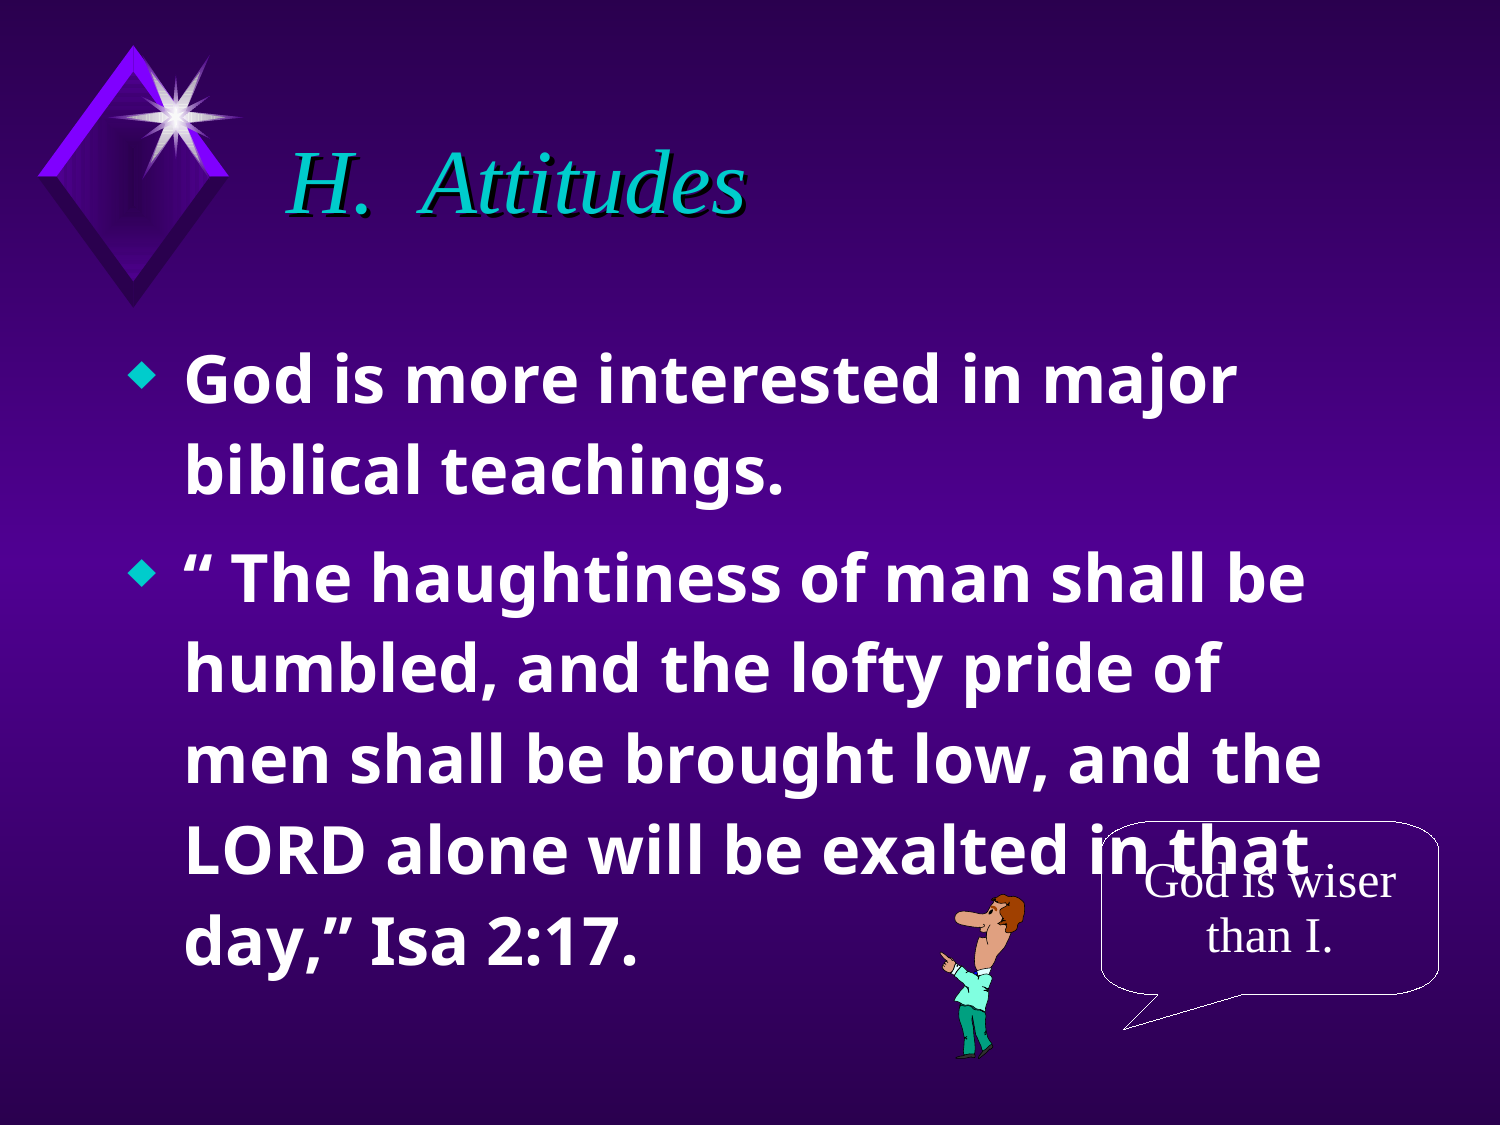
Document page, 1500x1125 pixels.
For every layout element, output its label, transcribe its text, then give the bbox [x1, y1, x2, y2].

title H. Attitudes [224, 78, 1388, 288]
text_box God is wiser than I. [1101, 821, 1439, 1030]
list God is more interested in major biblical teachings. “ The haughtiness of man shall be humbled, and the lofty pride of men shall be brought low, and the LORD alone will be exalted in that day,” Isa 2:17. [112, 324, 1388, 1001]
chart [939, 893, 1026, 1060]
